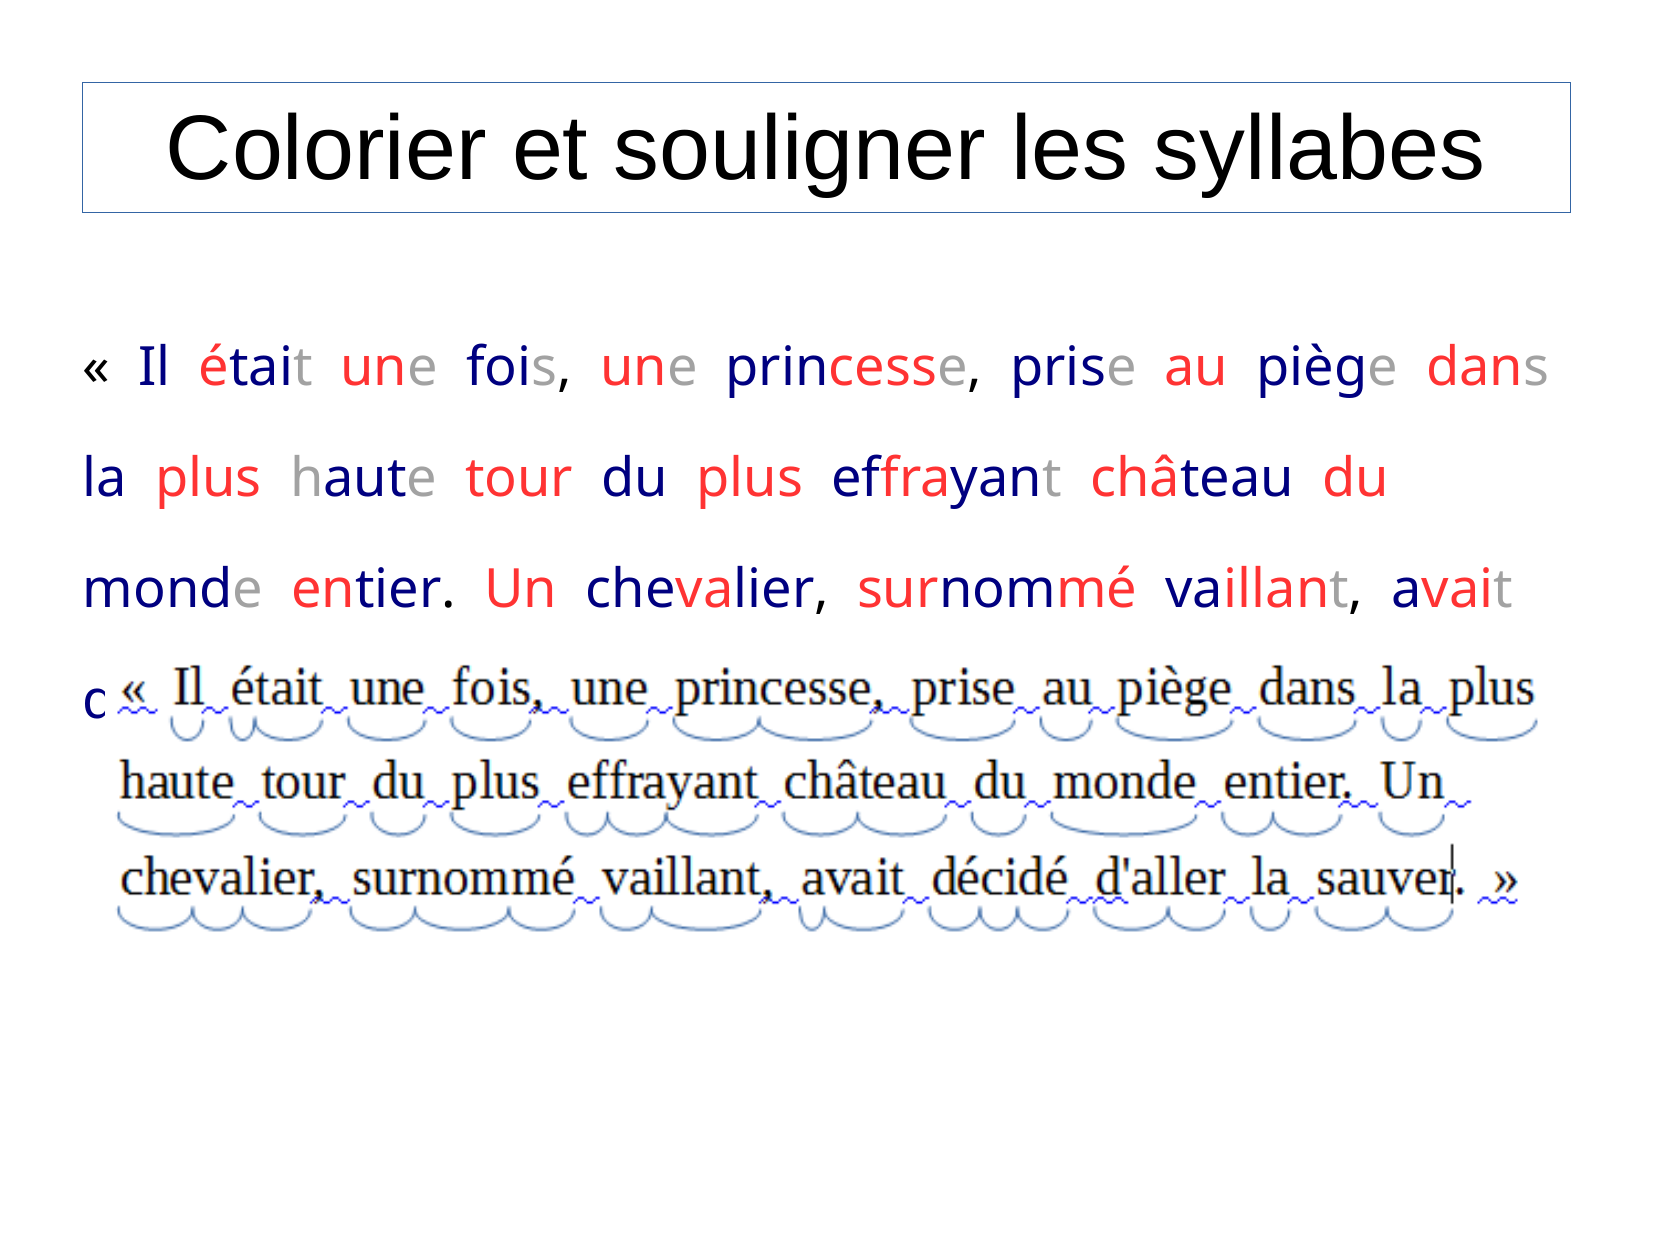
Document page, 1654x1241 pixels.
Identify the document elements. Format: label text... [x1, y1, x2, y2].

picture [105, 657, 1560, 957]
title Colorier et souligner les syllabes [82, 82, 1571, 213]
list « Il était une fois, une princesse, prise au piège dans la plus haute tour du plus effrayant château du monde entier. Un chevalier, surnommé vaillant, avait décidé d'aller la sauver. » [82, 290, 1571, 1010]
